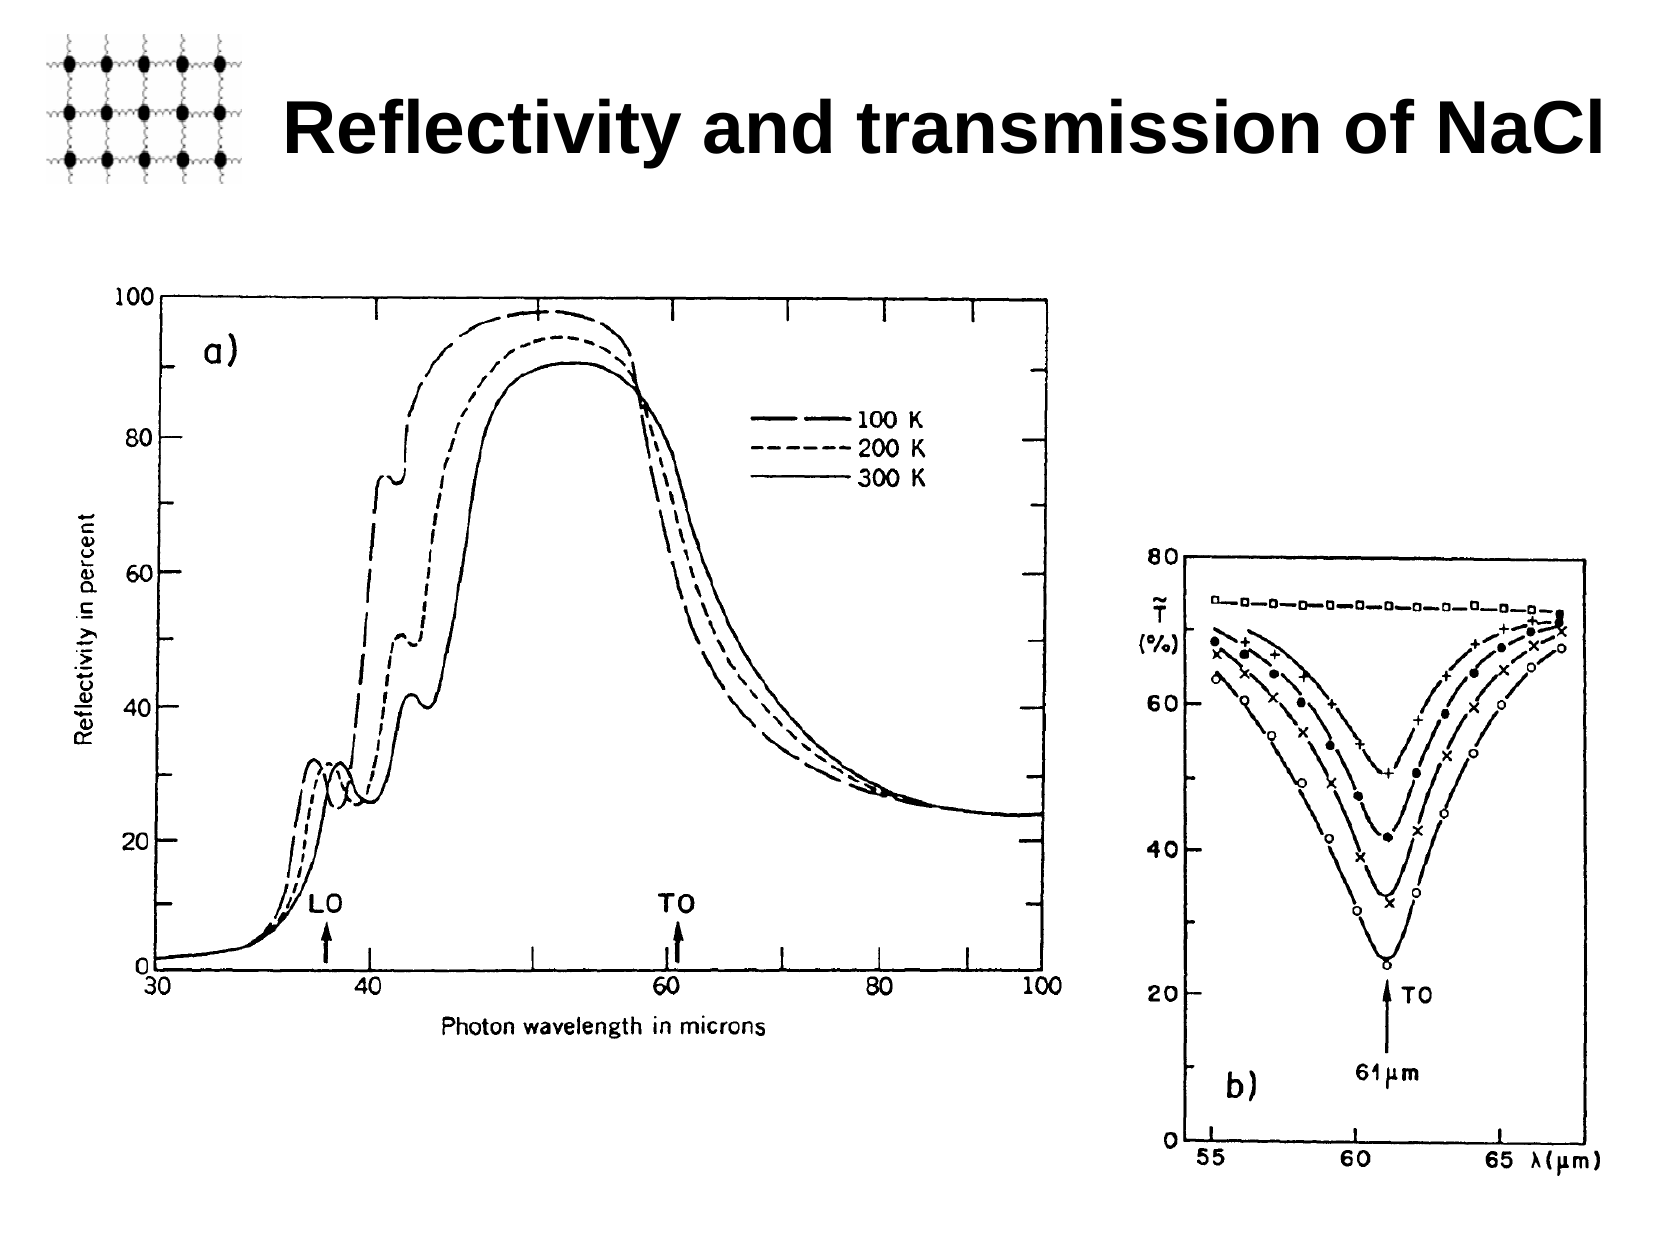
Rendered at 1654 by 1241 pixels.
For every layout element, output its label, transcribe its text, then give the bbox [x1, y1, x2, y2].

title Reflectivity and transmission of NaCl [200, 23, 1654, 231]
picture [58, 271, 1630, 1205]
picture [11, 12, 245, 189]
